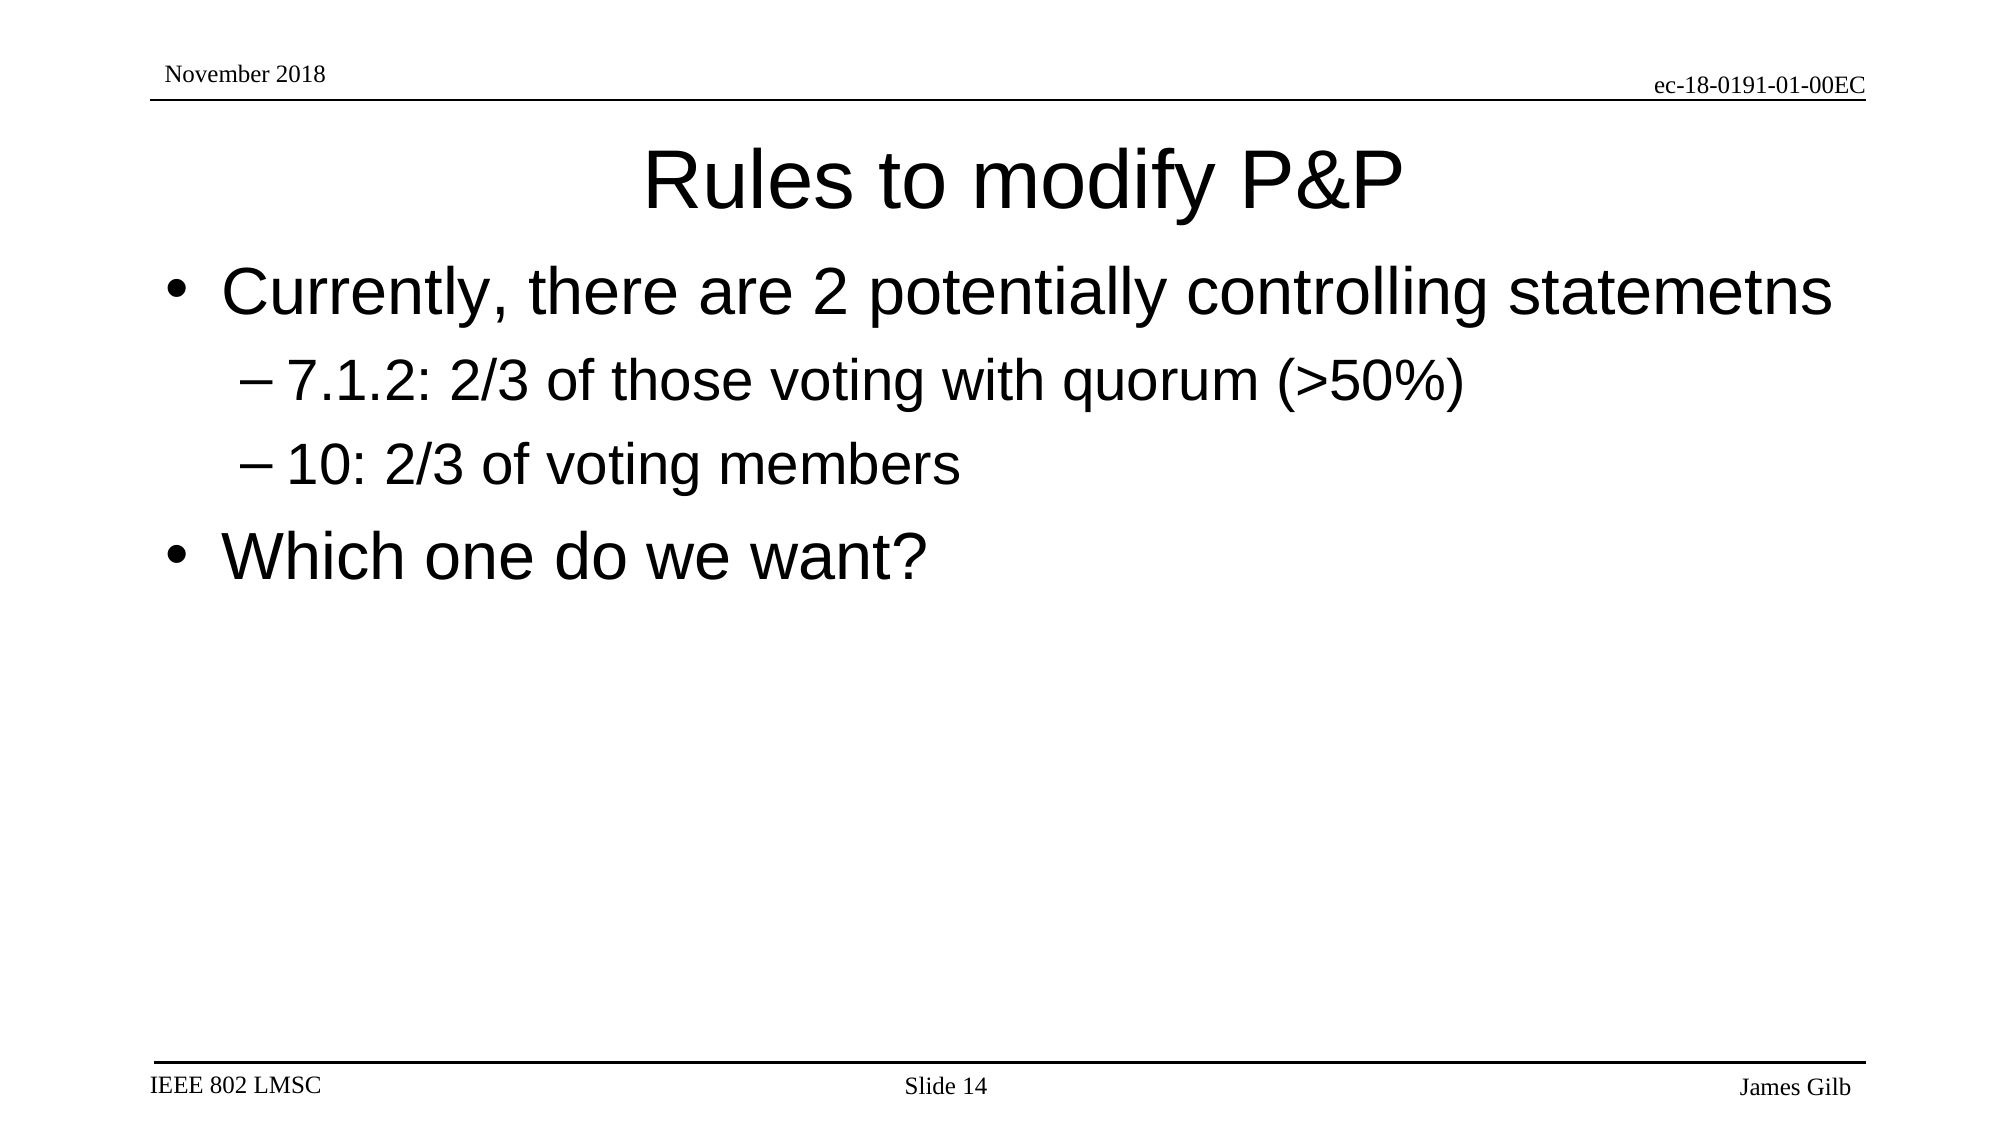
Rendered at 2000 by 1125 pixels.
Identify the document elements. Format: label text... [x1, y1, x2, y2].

title Rules to modify P&P [149, 112, 1900, 238]
list Currently, there are 2 potentially controlling statemetns 7.1.2: 2/3 of those voting with quorum (>50%) 10: 2/3 of voting members Which one do we want? [149, 239, 1900, 1051]
